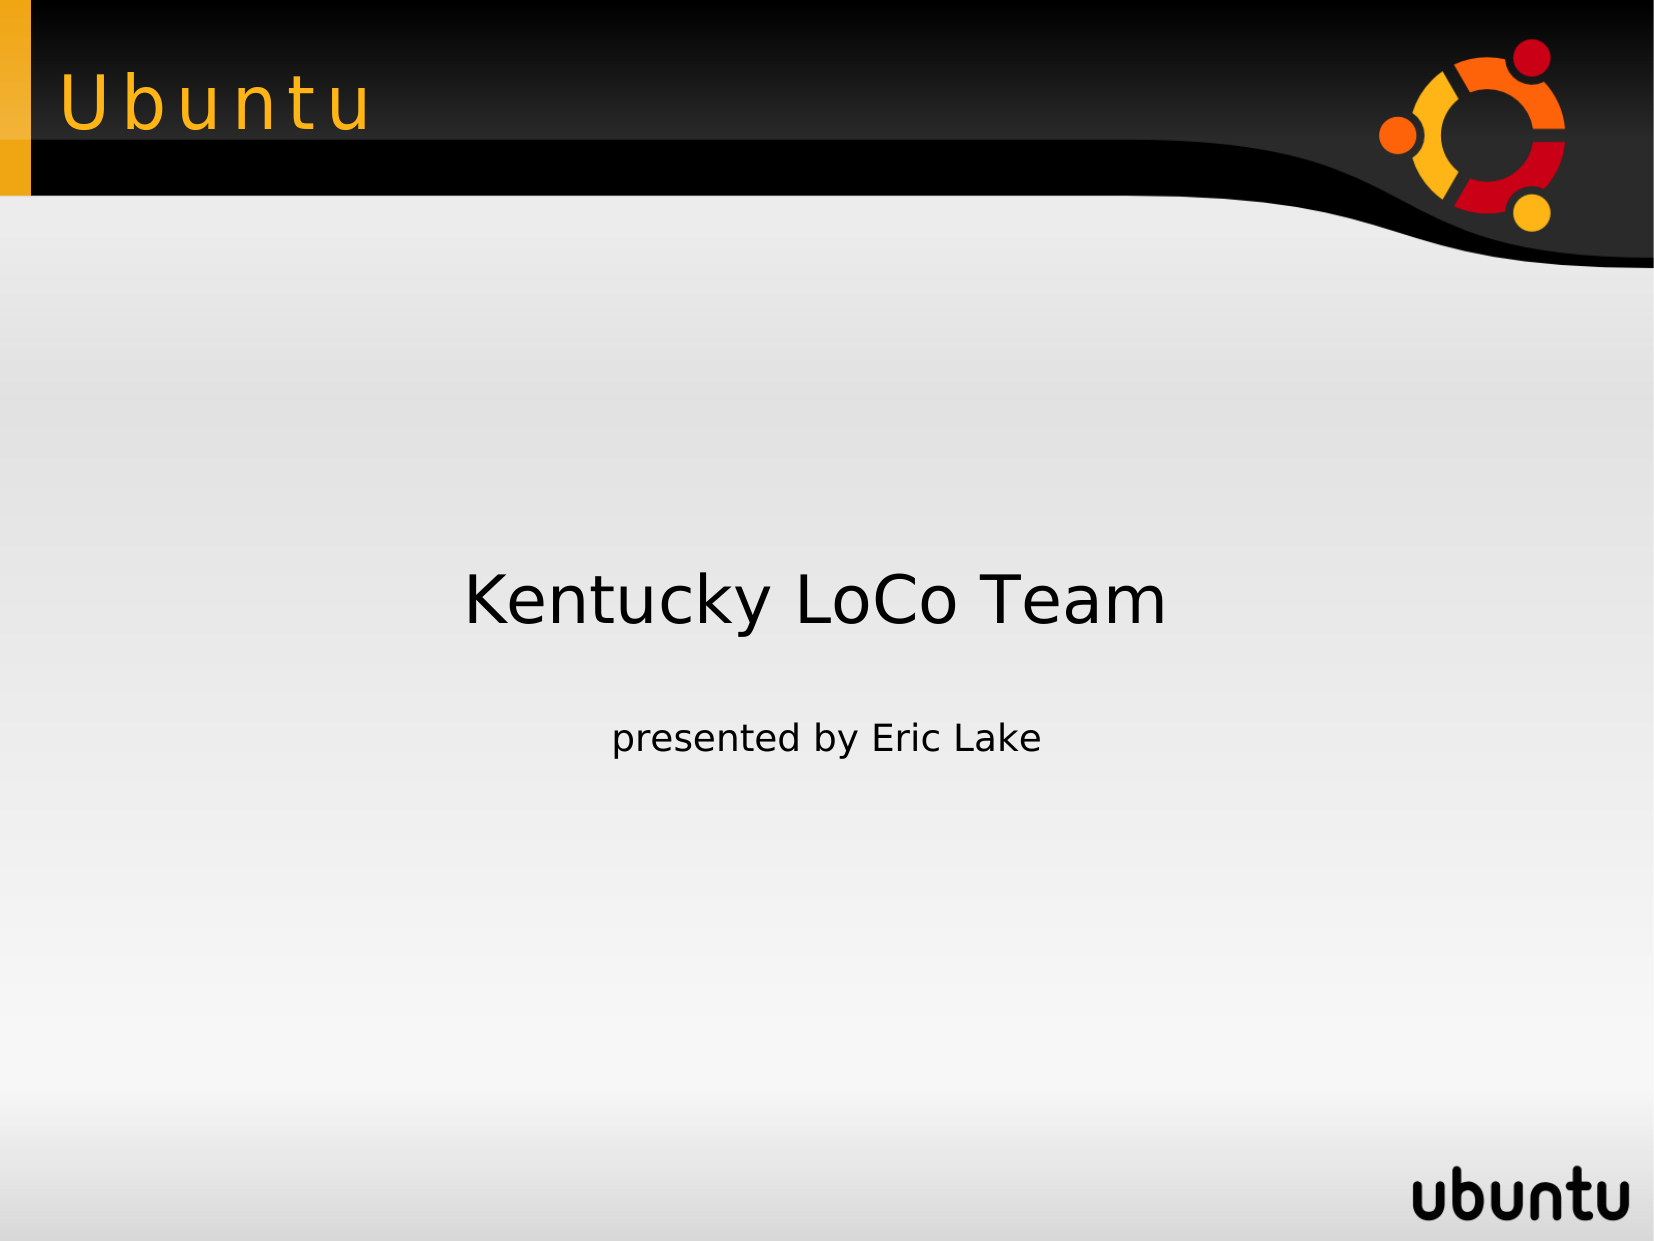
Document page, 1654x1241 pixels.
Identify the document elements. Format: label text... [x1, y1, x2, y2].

subtitle Kentucky LoCo Team presented by Eric Lake [82, 290, 1571, 1109]
title Ubuntu [59, 29, 1270, 178]
picture [0, 0, 1654, 1241]
